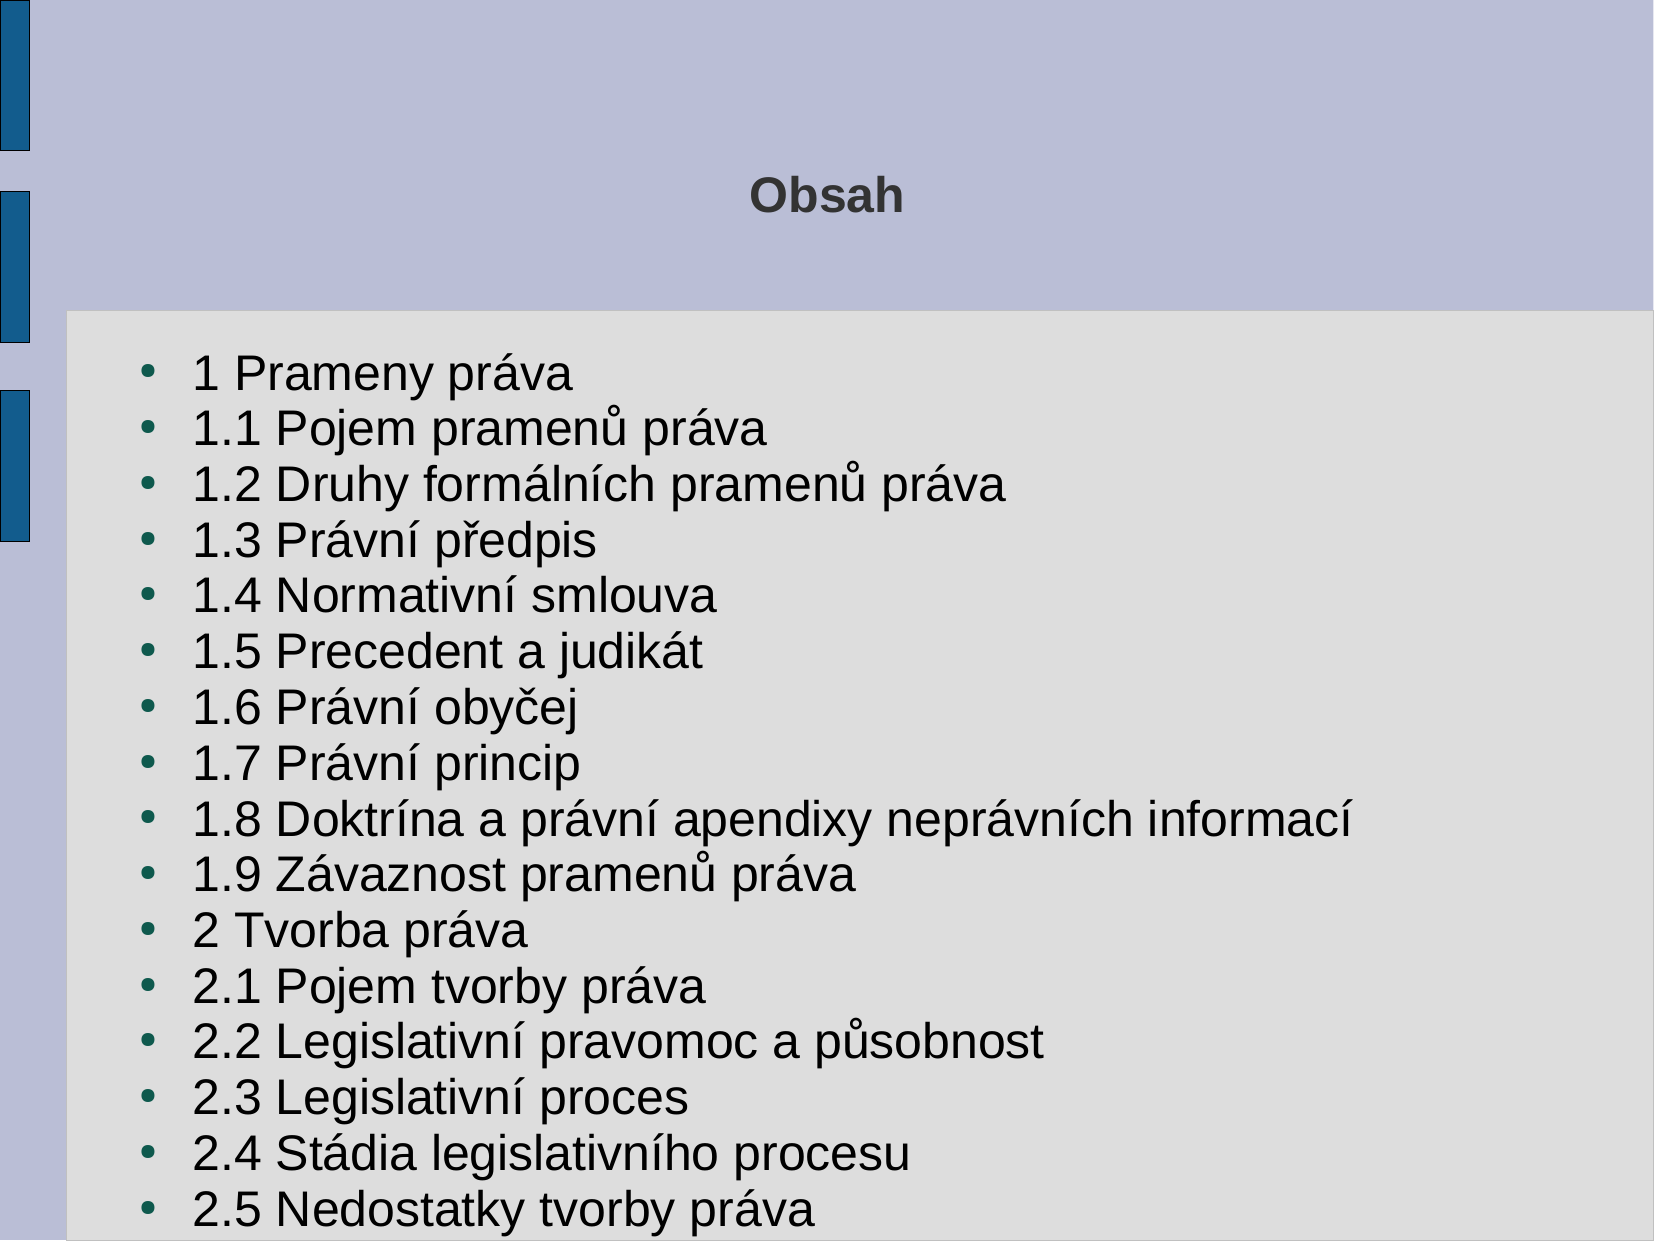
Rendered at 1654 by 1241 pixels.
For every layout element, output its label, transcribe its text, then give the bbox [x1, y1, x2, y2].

list 1 Prameny práva 1.1 Pojem pramenů práva 1.2 Druhy formálních pramenů práva 1.3 Právní předpis 1.4 Normativní smlouva 1.5 Precedent a judikát 1.6 Právní obyčej 1.7 Právní princip 1.8 Doktrína a právní apendixy neprávních informací 1.9 Závaznost pramenů práva 2 Tvorba práva 2.1 Pojem tvorby práva 2.2 Legislativní pravomoc a působnost 2.3 Legislativní proces 2.4 Stádia legislativního procesu 2.5 Nedostatky tvorby práva [121, 344, 1534, 1237]
title Obsah [121, 91, 1534, 299]
